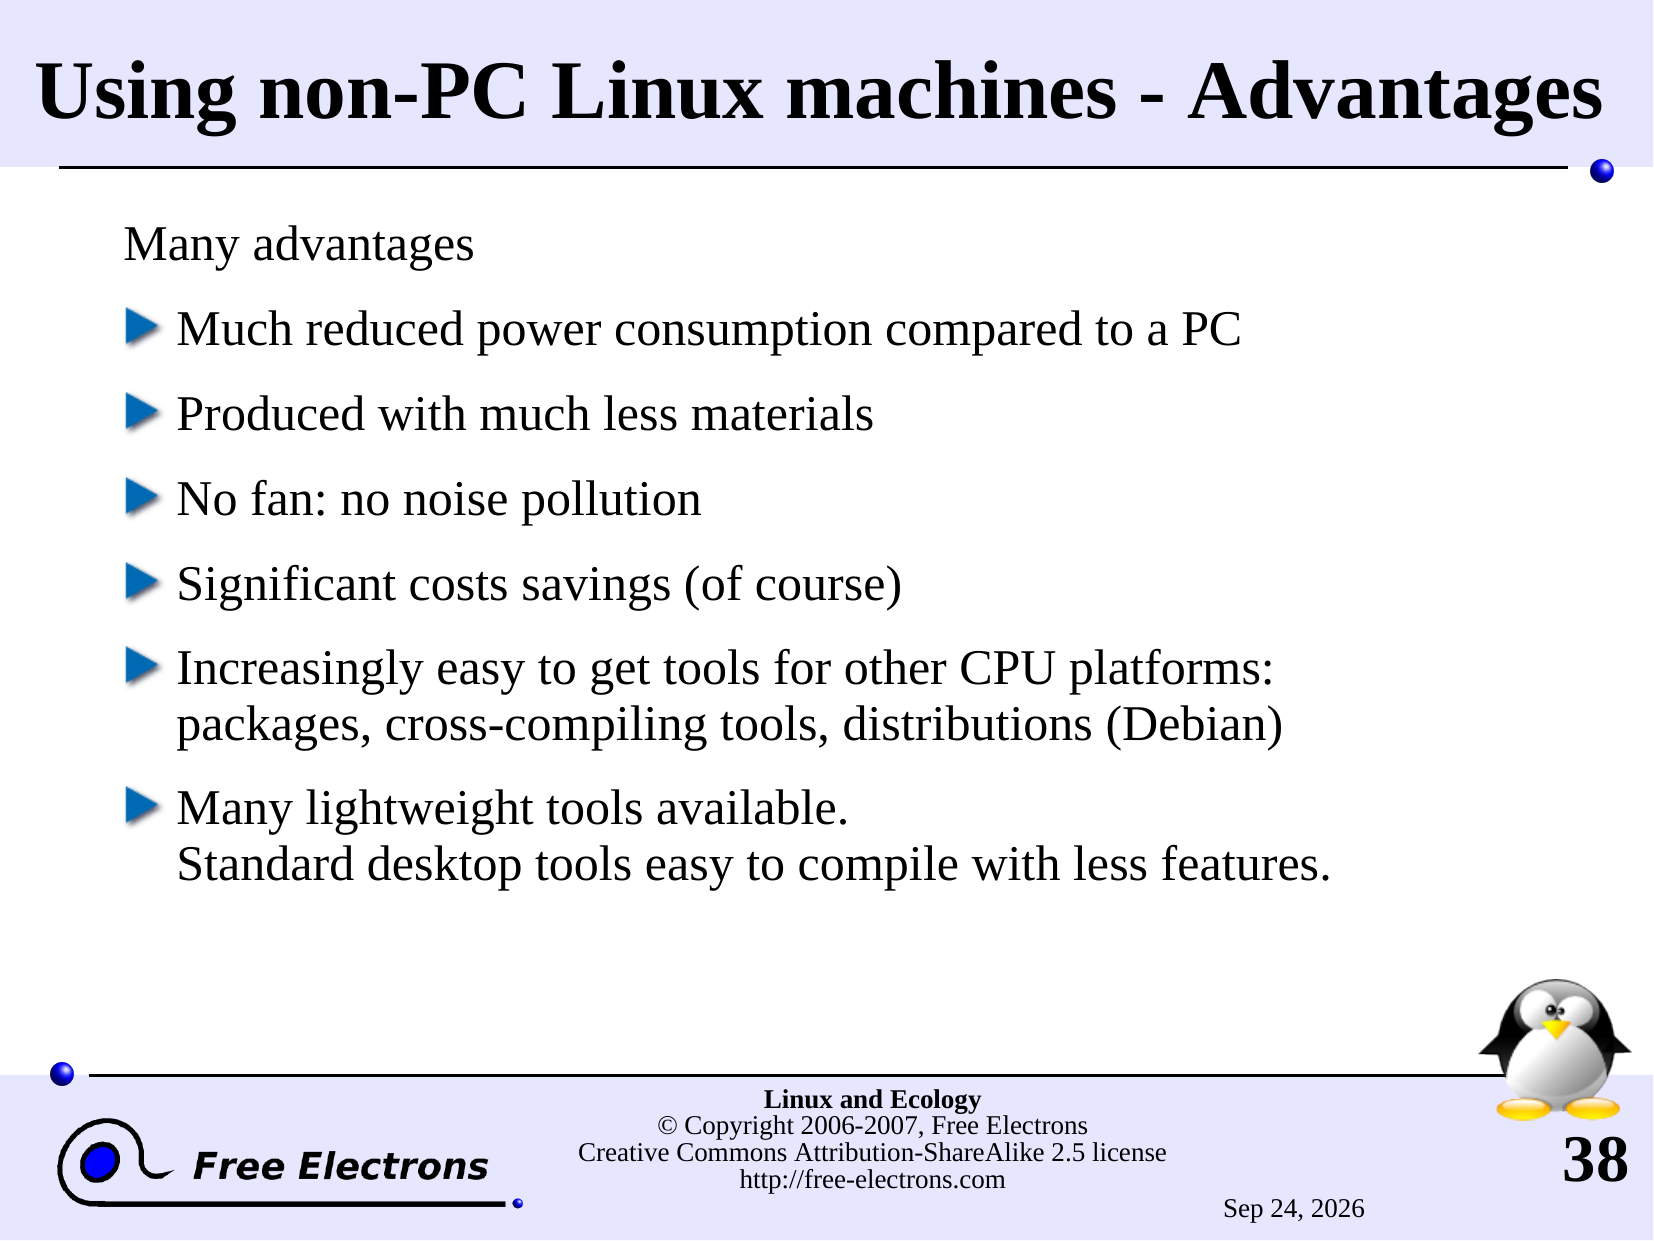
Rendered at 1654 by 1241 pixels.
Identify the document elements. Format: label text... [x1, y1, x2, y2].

title Using non-PC Linux machines - Advantages [20, 29, 1620, 153]
picture [1476, 979, 1634, 1121]
list Many advantages Much reduced power consumption compared to a PC Produced with much less materials No fan: no noise pollution Significant costs savings (of course) Increasingly easy to get tools for other CPU platforms: packages, cross-compiling tools, distributions (Debian) Many lightweight tools available. Standard desktop tools easy to compile with less features. [105, 216, 1518, 1066]
picture [50, 1107, 527, 1216]
